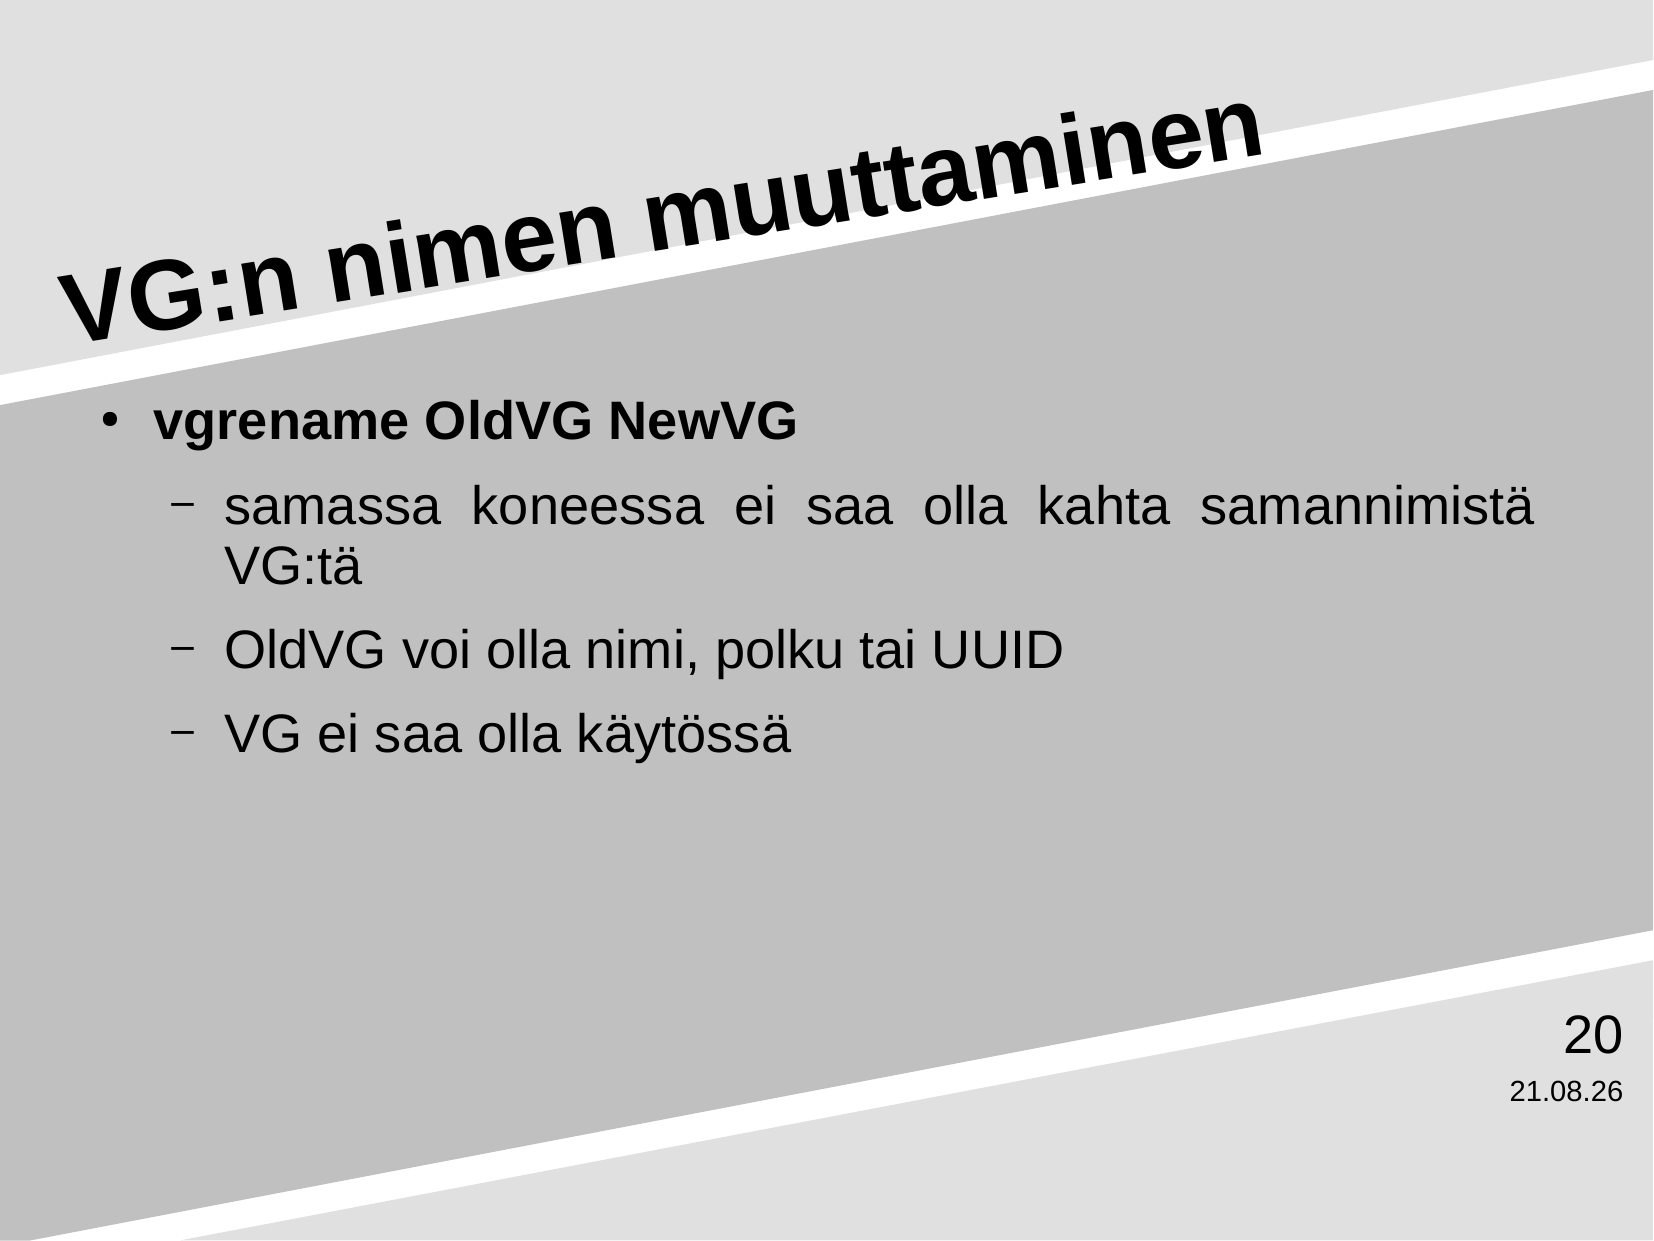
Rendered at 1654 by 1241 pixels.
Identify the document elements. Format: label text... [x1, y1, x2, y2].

list vgrename OldVG NewVG samassa koneessa ei saa olla kahta samannimistä VG:tä OldVG voi olla nimi, polku tai UUID VG ei saa olla käytössä [82, 390, 1538, 1111]
title VG:n nimen muuttaminen [45, 0, 1567, 421]
